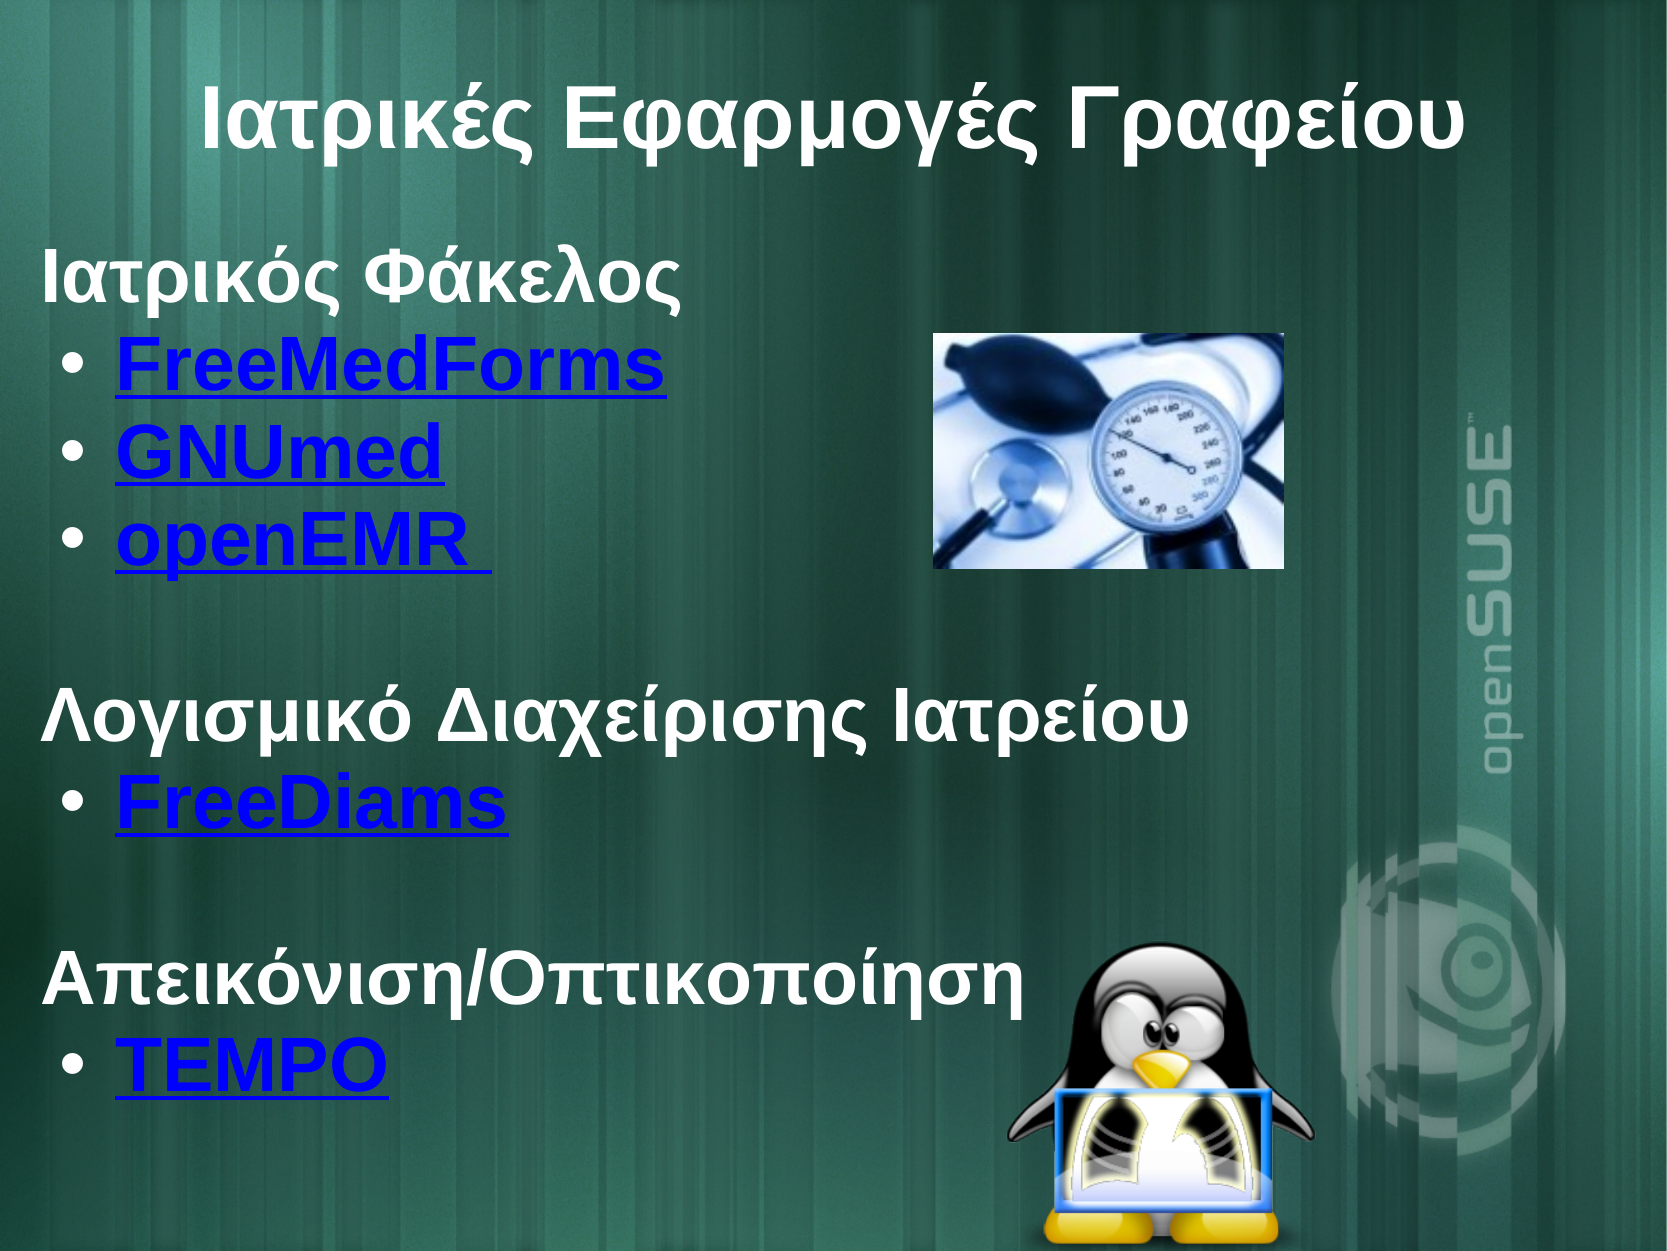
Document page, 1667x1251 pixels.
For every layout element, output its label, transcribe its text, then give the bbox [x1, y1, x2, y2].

picture [933, 333, 1284, 569]
picture [0, 0, 1667, 1251]
picture [999, 933, 1323, 1251]
title Ιατρικές Εφαρμογές Γραφείου [57, 66, 1611, 176]
list Ιατρικός Φάκελος FreeMedForms GNUmed openEMR Λογισμικό Διαχείρισης Ιατρείου FreeDiams Απεικόνιση/Οπτικοποίηση TEMPO [40, 232, 1564, 1251]
